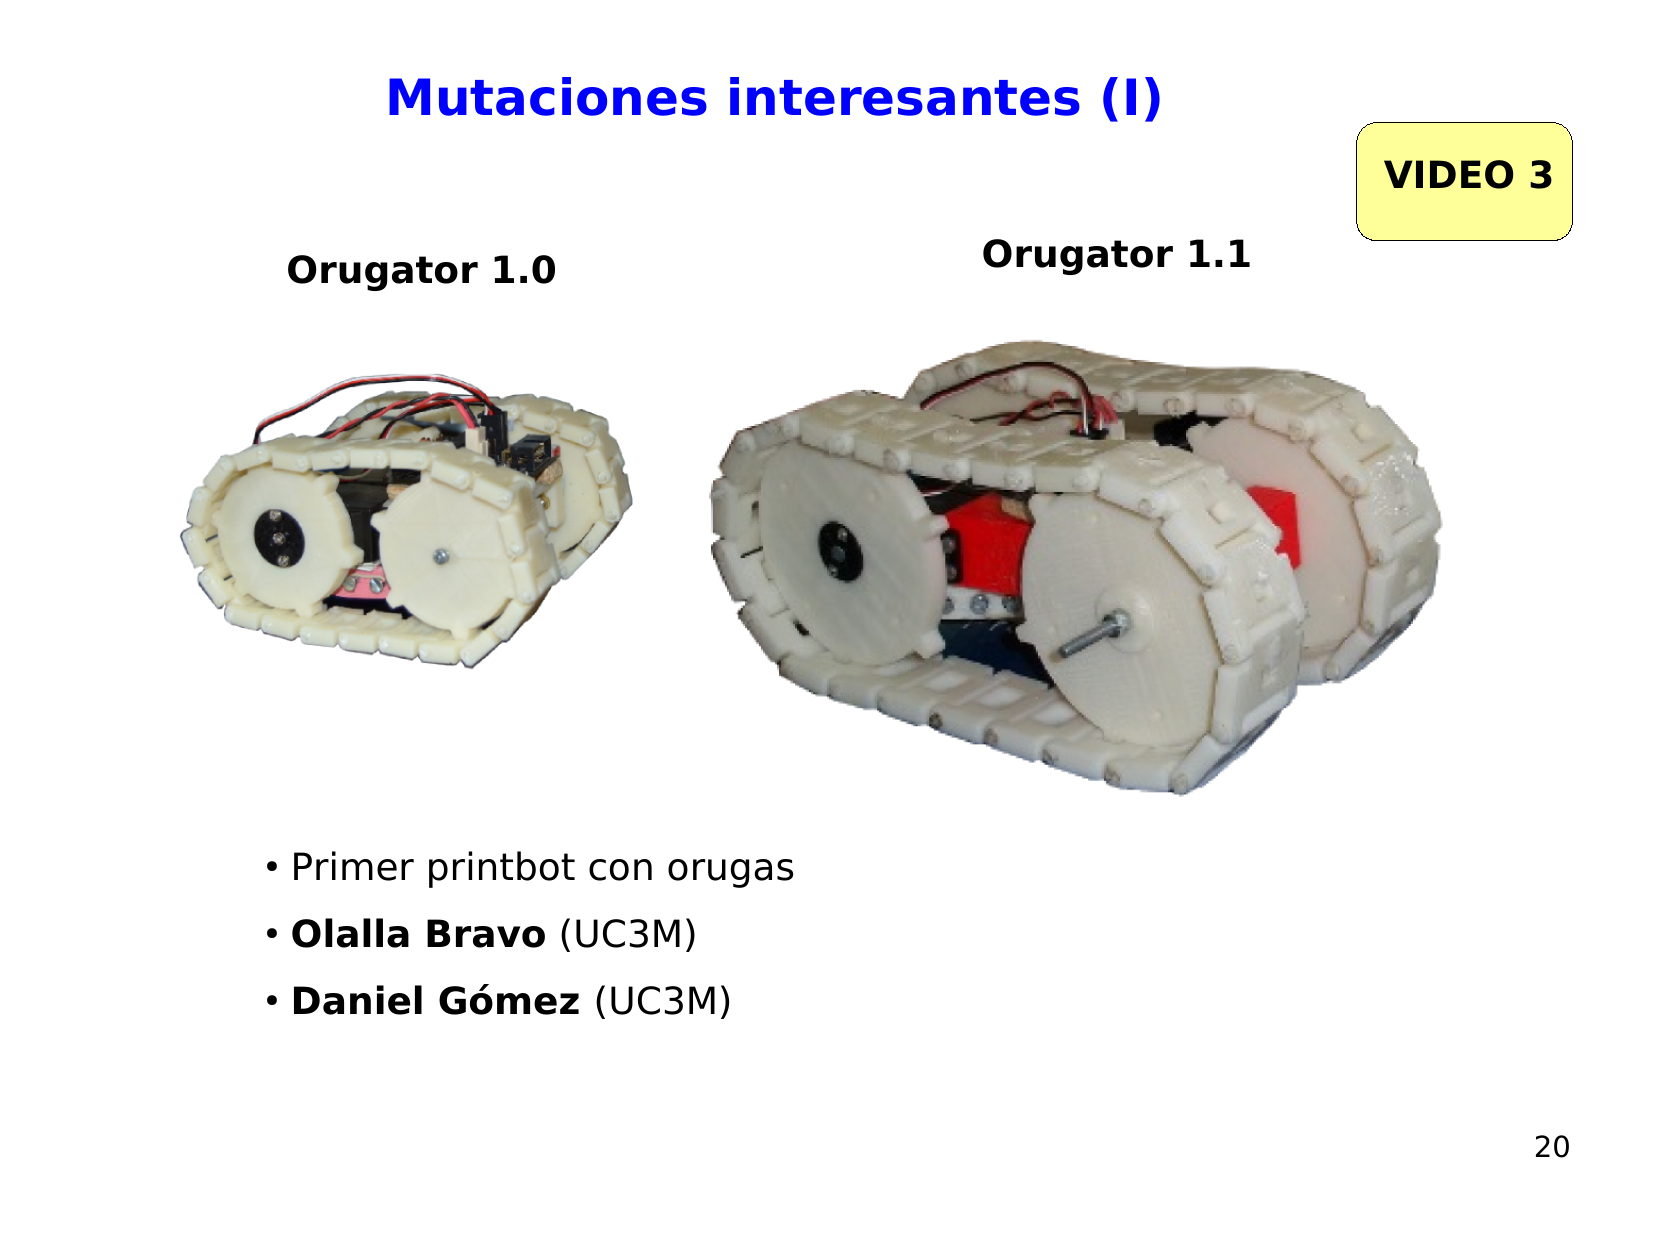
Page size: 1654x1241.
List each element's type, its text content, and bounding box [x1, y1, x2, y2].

text_box Orugator 1.0 [258, 241, 575, 307]
picture [697, 330, 1445, 799]
text_box Orugator 1.1 [953, 225, 1271, 291]
text_box [1356, 210, 1573, 241]
text_box Primer printbot con orugas Olalla Bravo (UC3M) Daniel Gómez (UC3M) [250, 838, 1093, 1032]
text_box VIDEO 3 [1355, 146, 1577, 210]
text_box Mutaciones interesantes (I) [371, 61, 1180, 135]
text_box [1356, 122, 1573, 146]
picture [155, 349, 647, 675]
